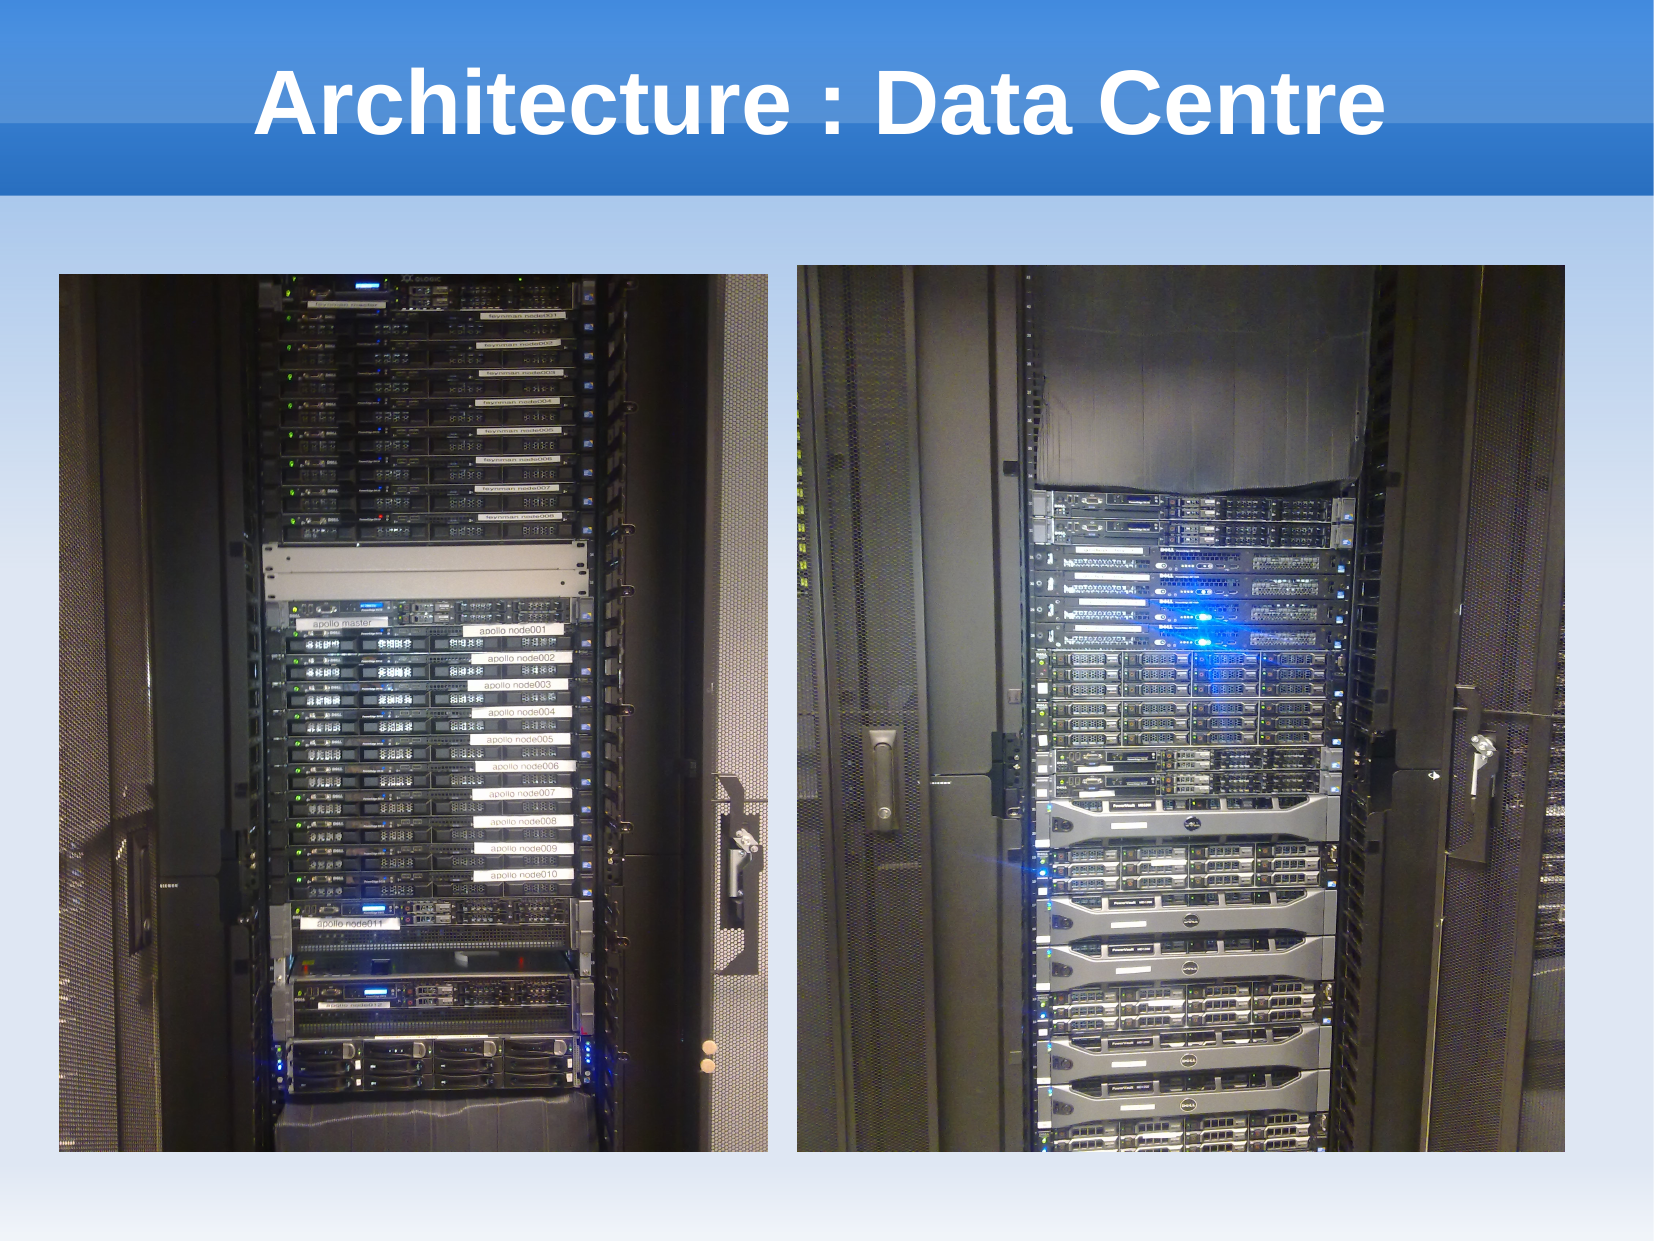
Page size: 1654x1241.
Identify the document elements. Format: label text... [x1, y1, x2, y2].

picture [0, 0, 1654, 1241]
title Architecture : Data Centre [76, 0, 1565, 207]
